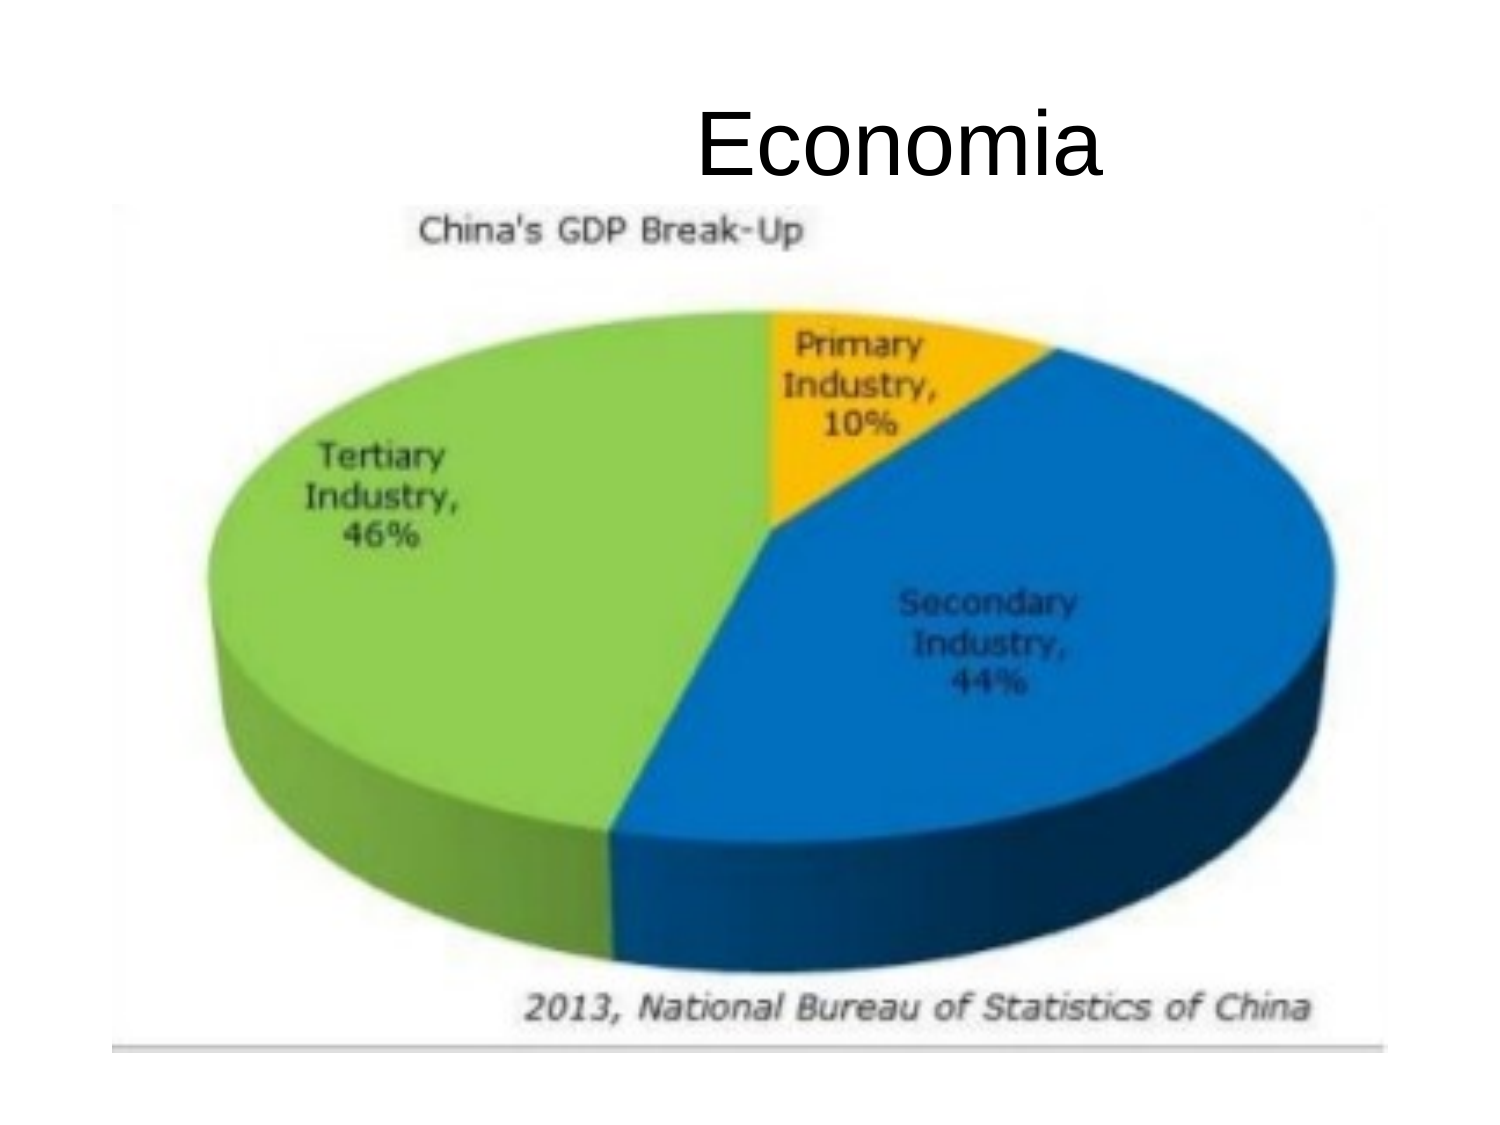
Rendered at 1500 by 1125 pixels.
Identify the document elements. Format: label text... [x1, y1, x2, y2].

picture [112, 204, 1388, 1053]
title Economia [75, 45, 1426, 233]
